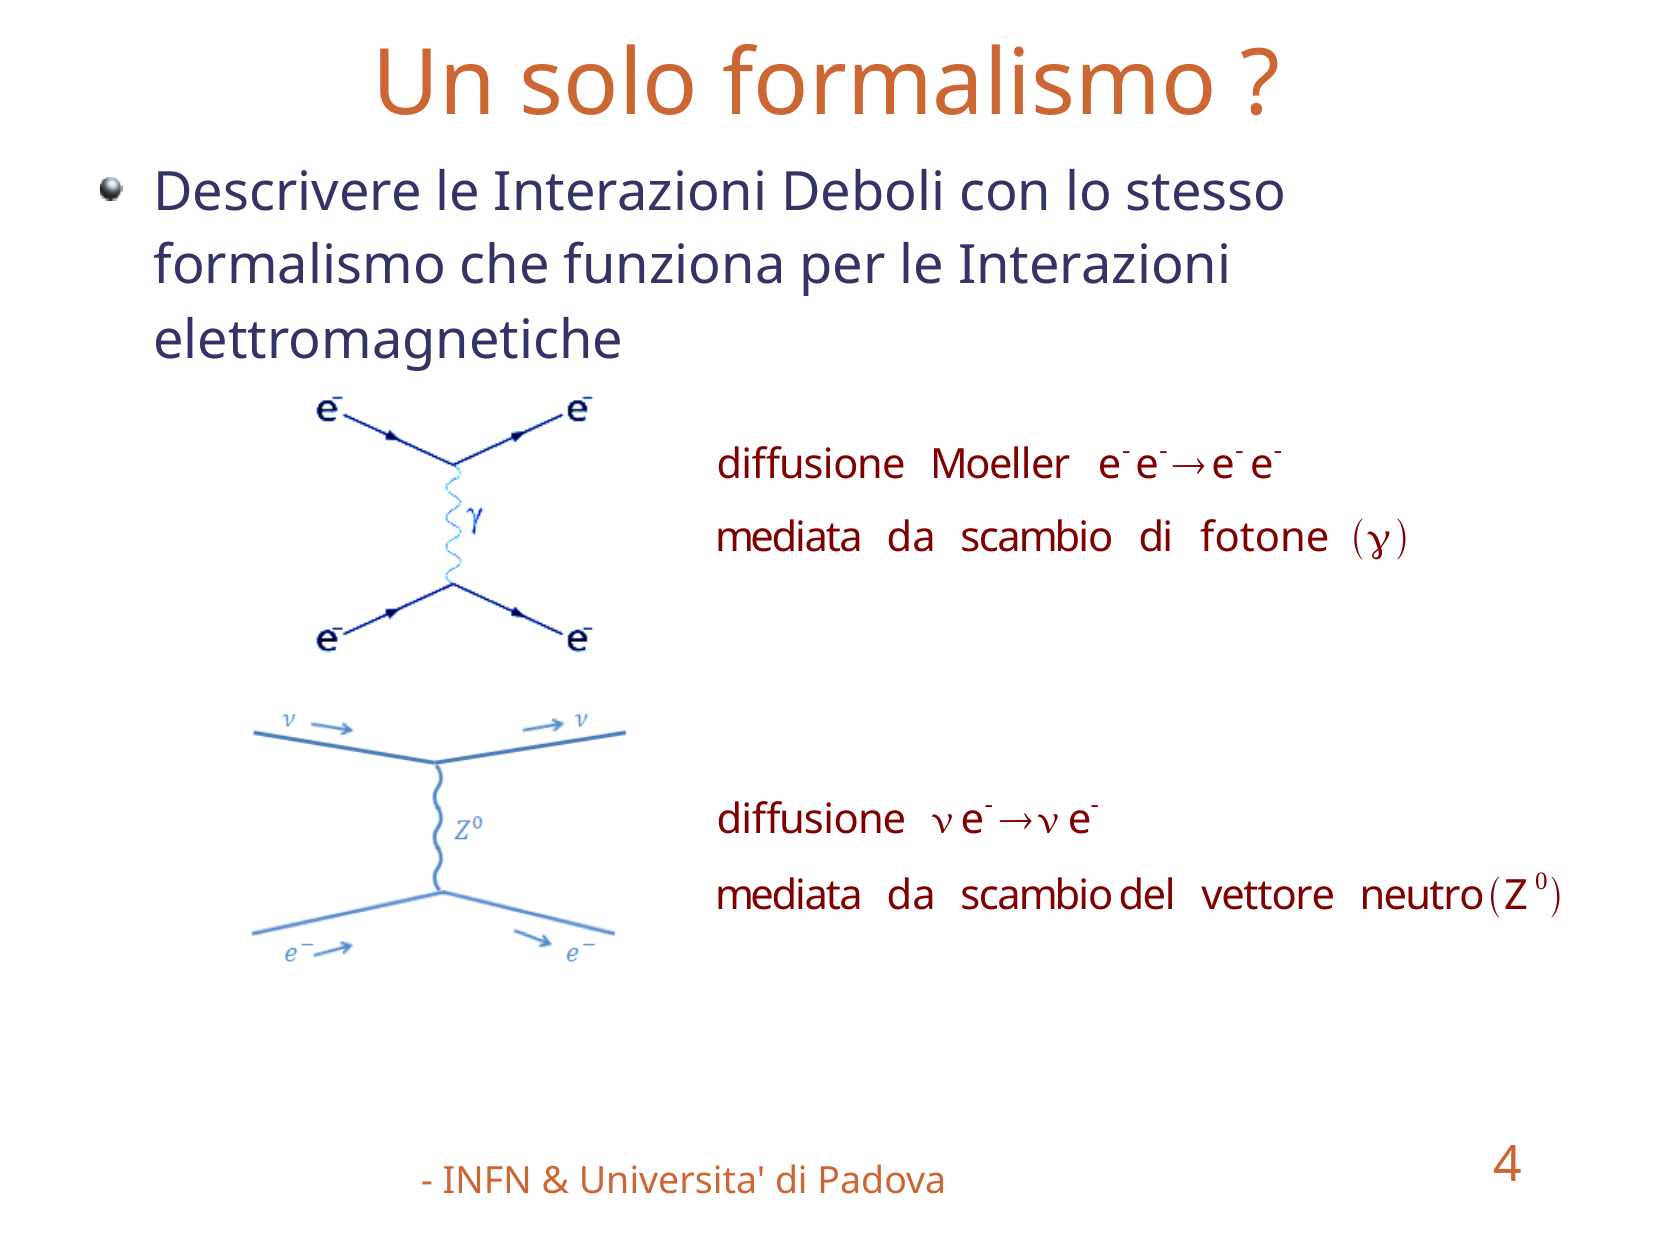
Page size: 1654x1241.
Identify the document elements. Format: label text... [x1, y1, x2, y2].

chart [708, 512, 1415, 577]
title Un solo formalismo ? [41, 10, 1613, 148]
picture [233, 697, 638, 976]
chart [708, 866, 1570, 936]
list Descrivere le Interazioni Deboli con lo stesso formalismo che funziona per le Interazioni elettromagnetiche [82, 152, 1571, 320]
chart [708, 790, 1106, 859]
picture [300, 387, 608, 661]
chart [708, 435, 1288, 504]
